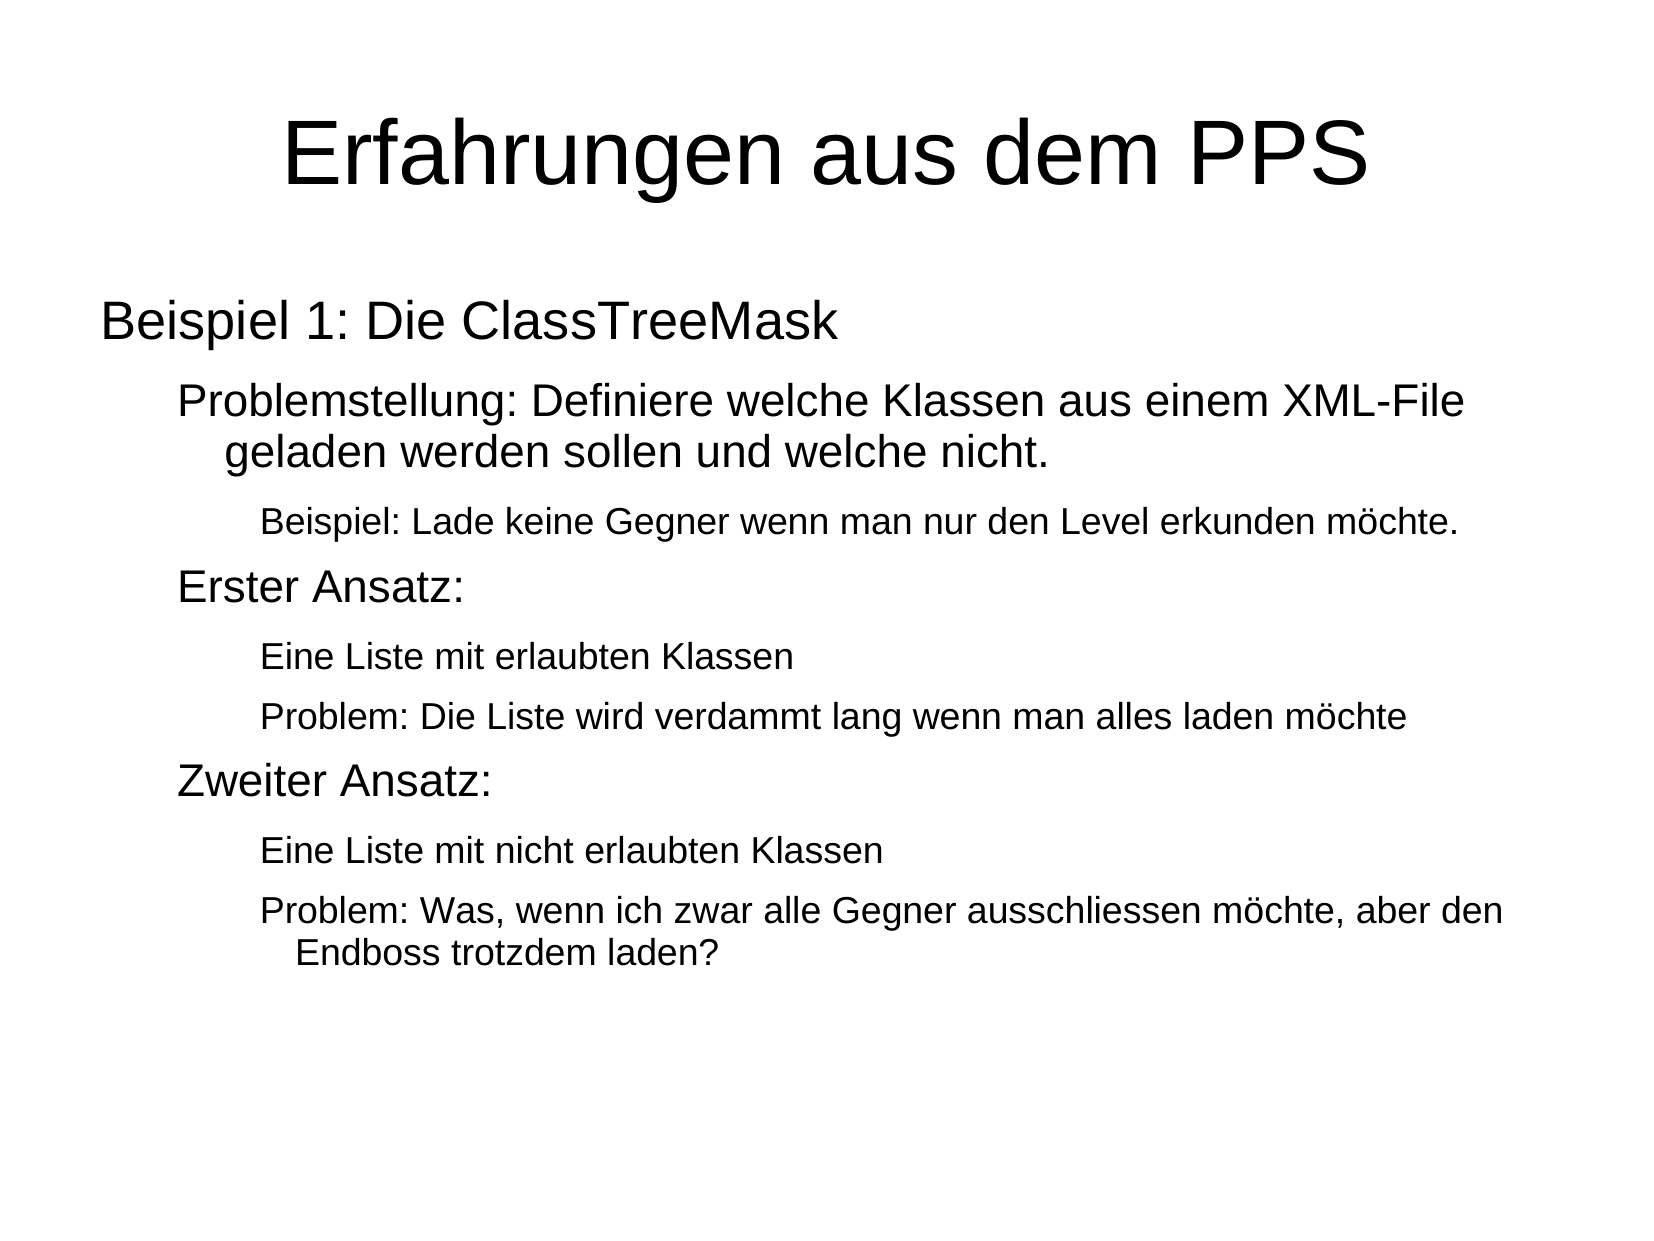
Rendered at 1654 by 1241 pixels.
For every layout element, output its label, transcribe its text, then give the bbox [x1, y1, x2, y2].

list Beispiel 1: Die ClassTreeMask Problemstellung: Definiere welche Klassen aus einem XML-File geladen werden sollen und welche nicht. Beispiel: Lade keine Gegner wenn man nur den Level erkunden möchte. Erster Ansatz: Eine Liste mit erlaubten Klassen Problem: Die Liste wird verdammt lang wenn man alles laden möchte Zweiter Ansatz: Eine Liste mit nicht erlaubten Klassen Problem: Was, wenn ich zwar alle Gegner ausschliessen möchte, aber den Endboss trotzdem laden? [82, 290, 1571, 1094]
title Erfahrungen aus dem PPS [82, 56, 1571, 250]
